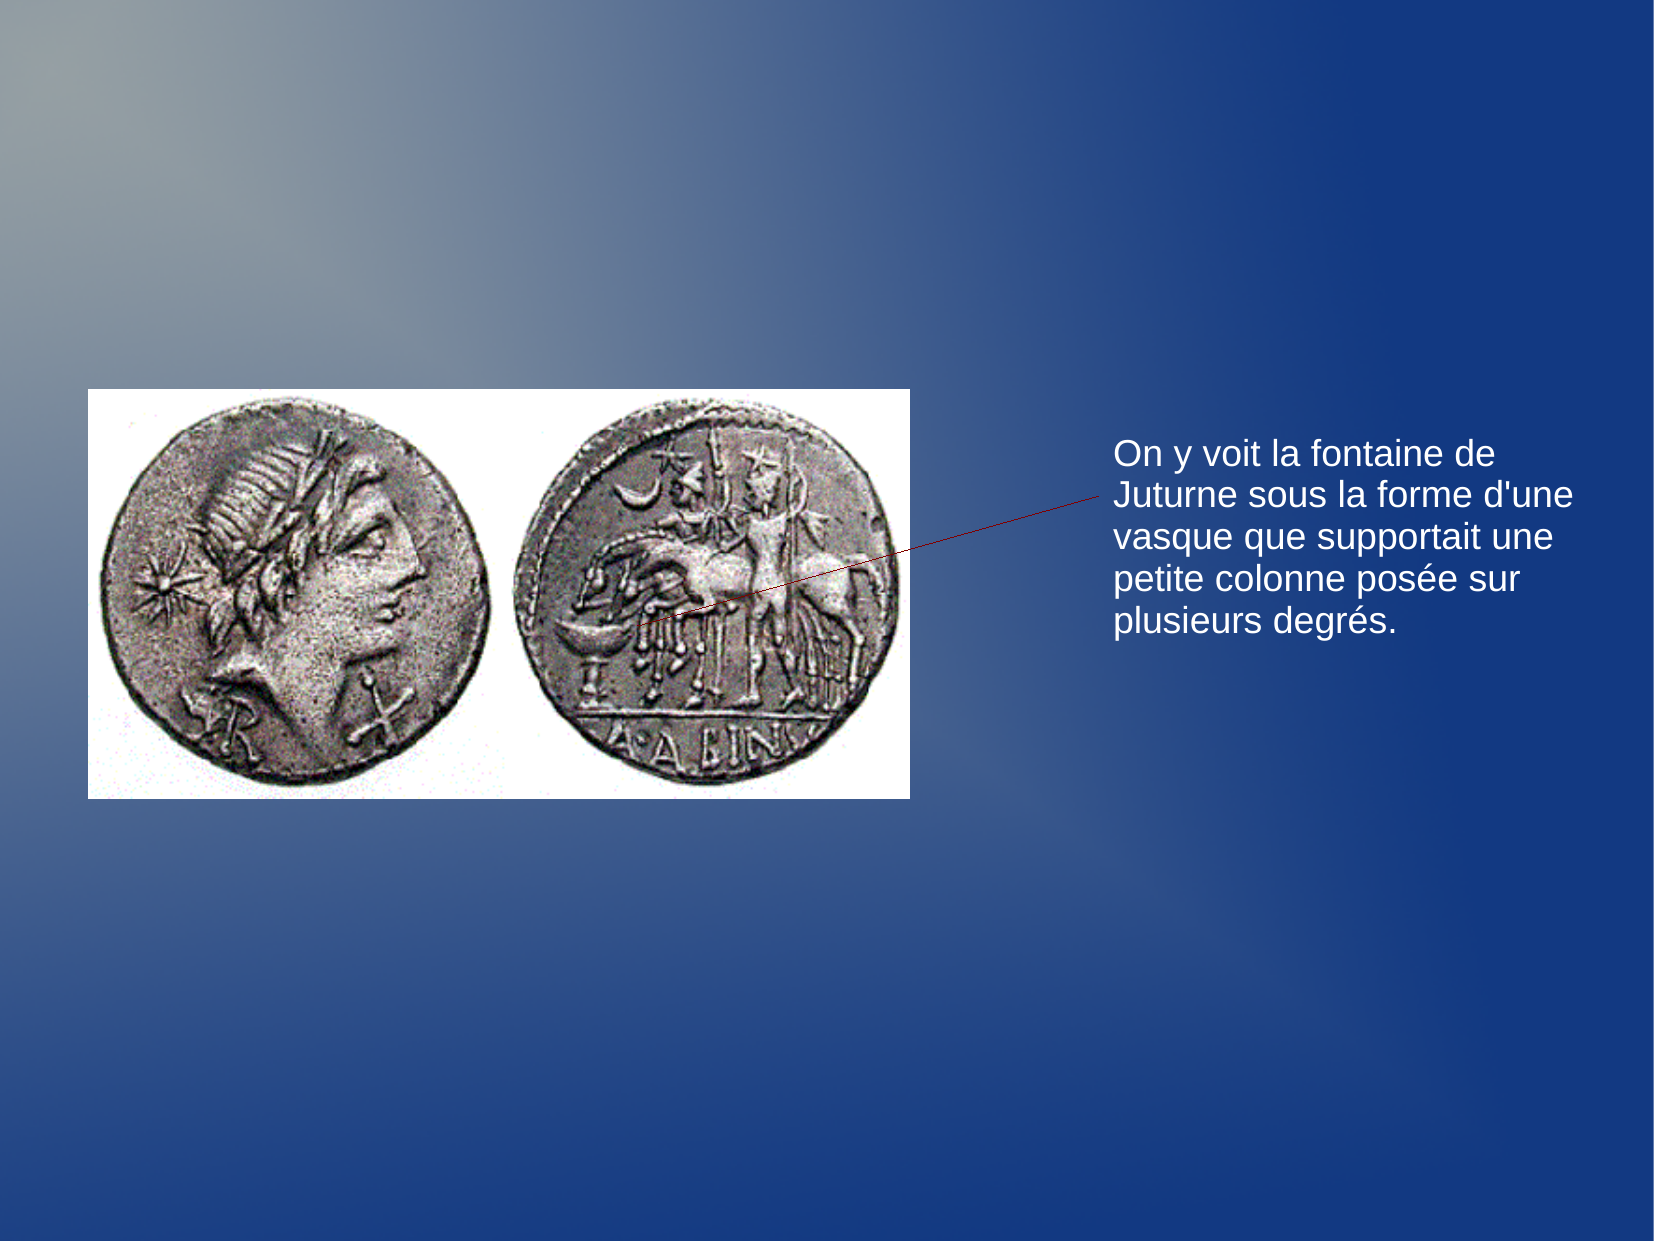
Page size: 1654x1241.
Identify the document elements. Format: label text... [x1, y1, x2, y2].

picture [0, 0, 1654, 1241]
text_box On y voit la fontaine de Juturne sous la forme d'une vasque que supportait une petite colonne posée sur plusieurs degrés. [1098, 424, 1595, 650]
